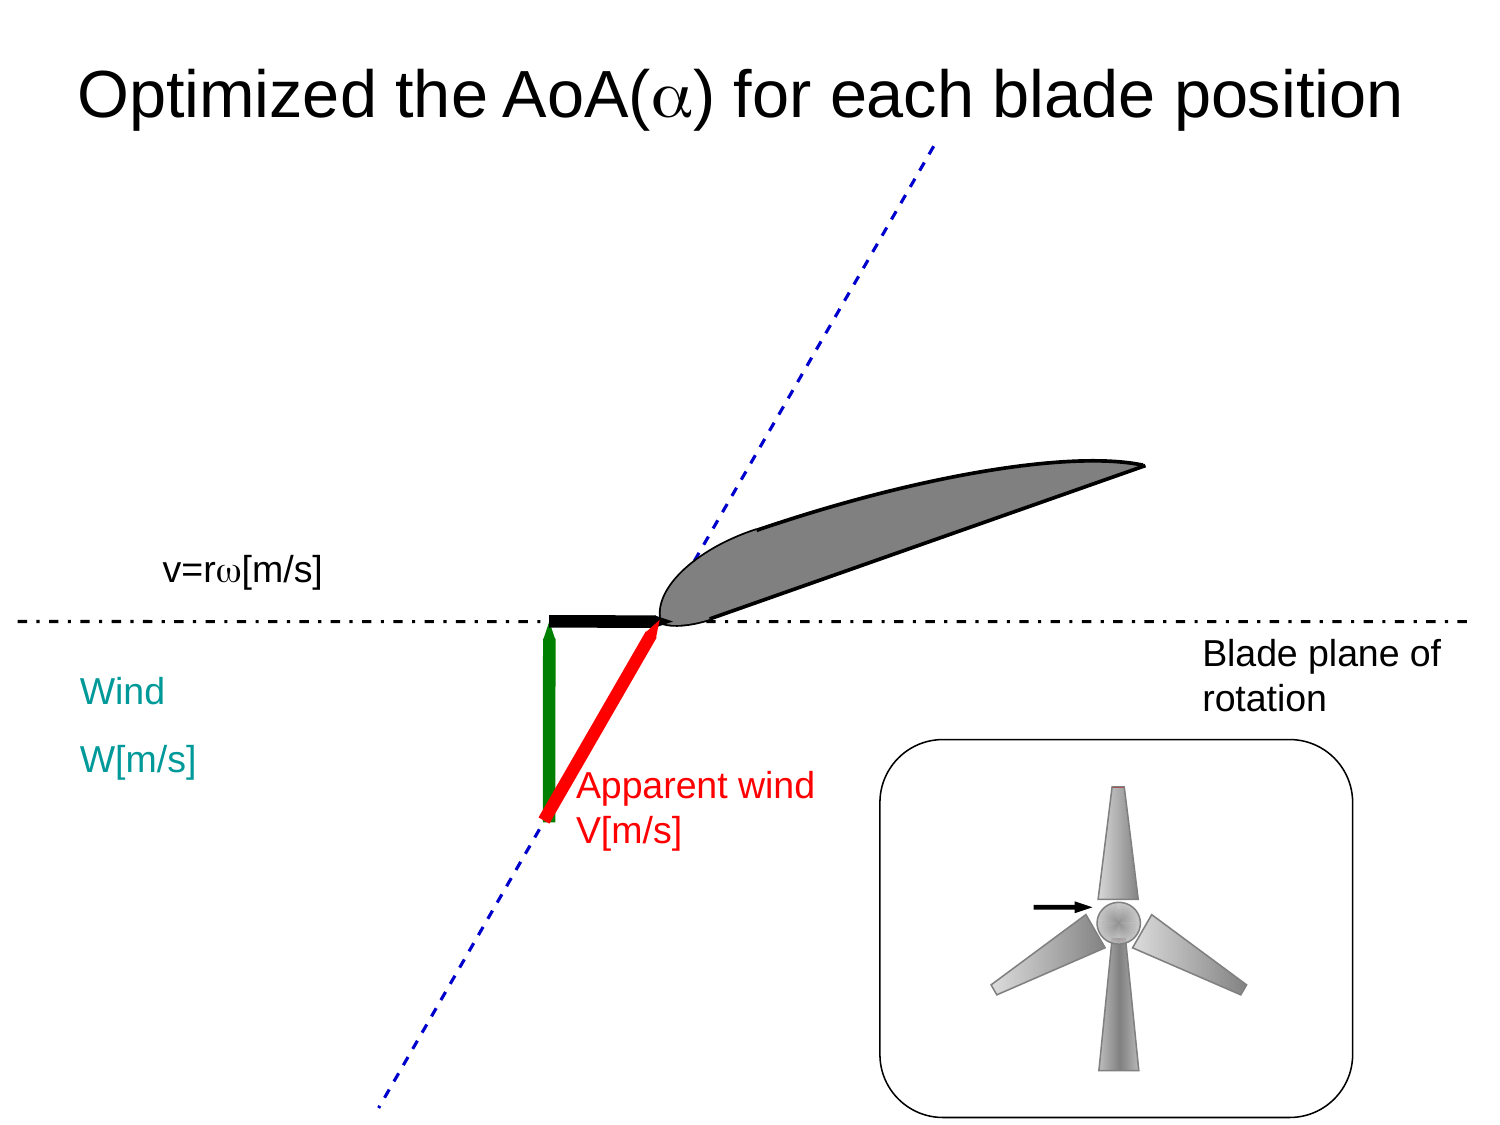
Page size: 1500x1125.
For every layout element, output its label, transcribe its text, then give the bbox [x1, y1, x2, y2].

text_box v=rw[m/s] [147, 537, 609, 598]
text_box [879, 739, 1353, 1118]
text_box Optimized the AoA(a) for each blade position [0, 0, 1500, 185]
text_box Wind W[m/s] [64, 659, 231, 787]
text_box [660, 463, 1135, 625]
text_box Apparent wind V[m/s] [560, 753, 902, 860]
text_box Blade plane of rotation [1187, 621, 1500, 728]
